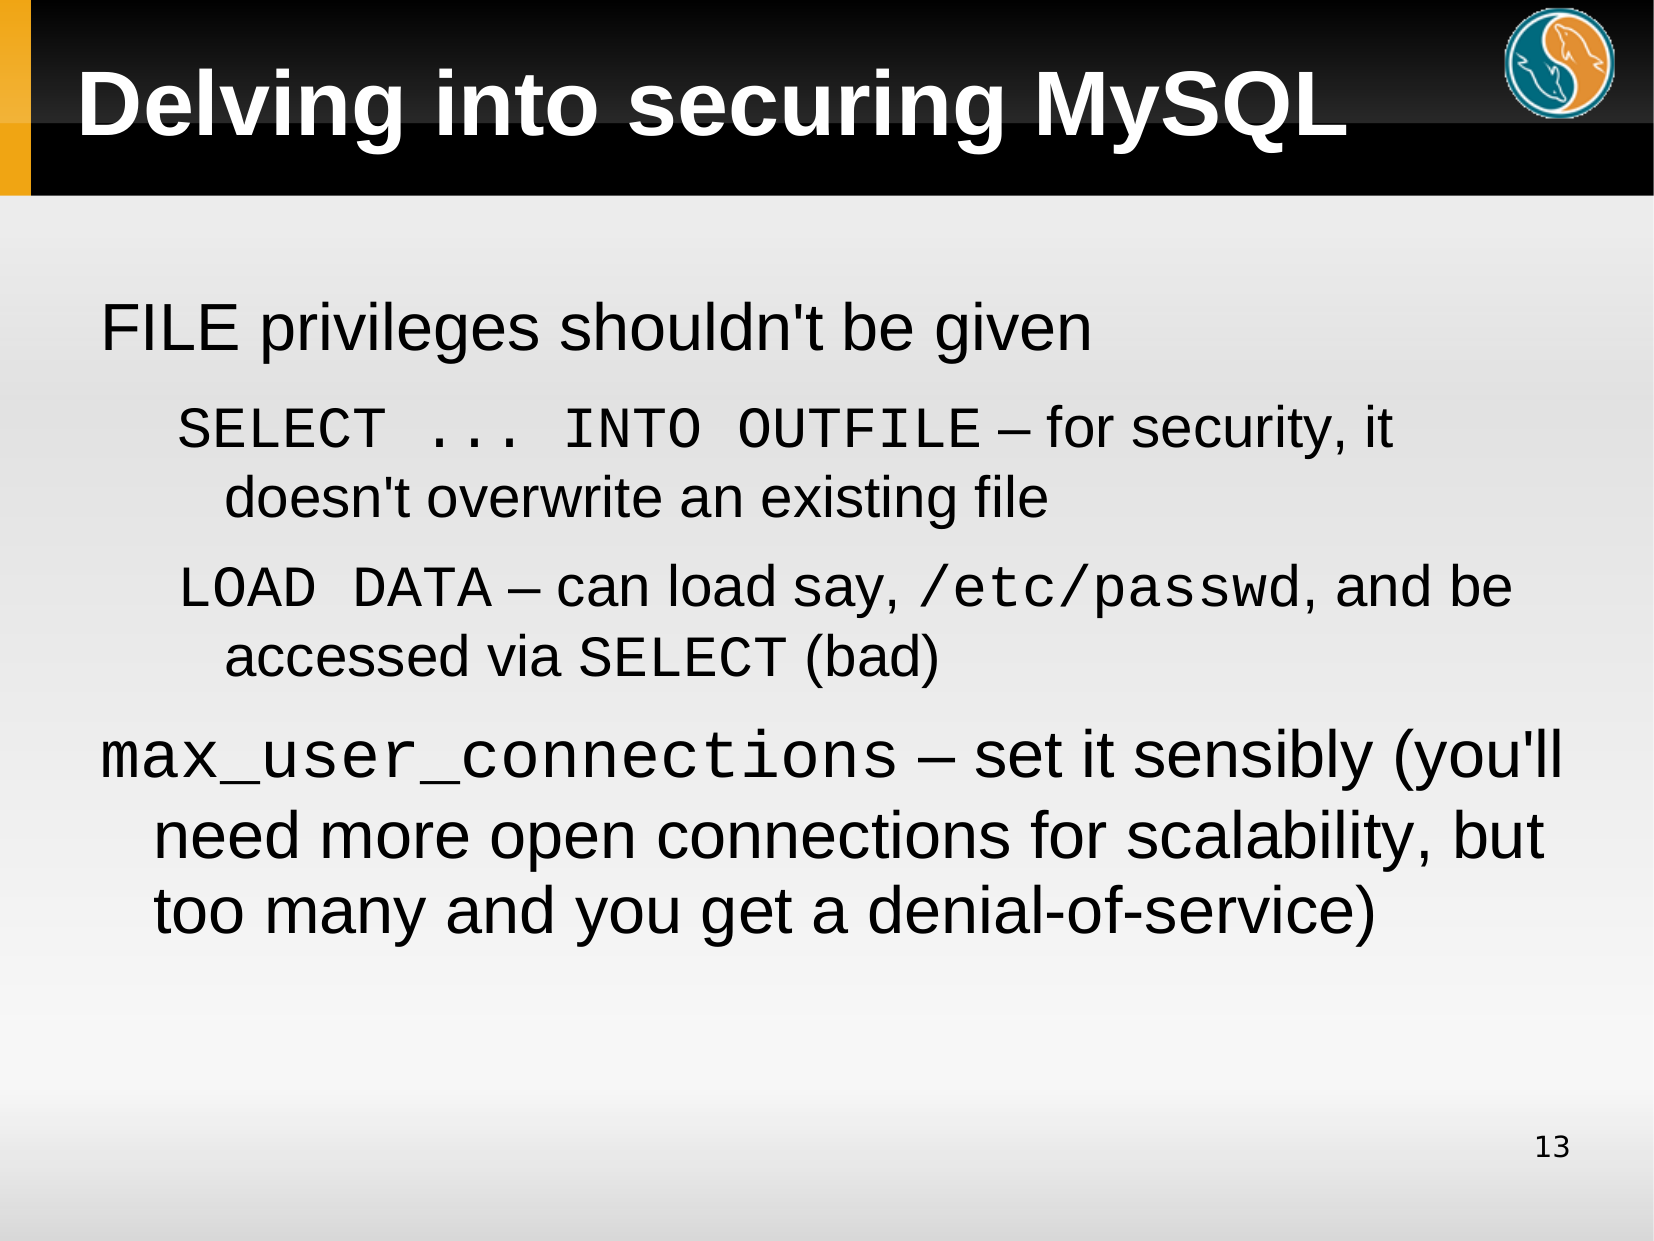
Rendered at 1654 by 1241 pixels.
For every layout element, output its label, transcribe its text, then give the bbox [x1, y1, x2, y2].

list FILE privileges shouldn't be given SELECT ... INTO OUTFILE – for security, it doesn't overwrite an existing file LOAD DATA – can load say, /etc/passwd, and be accessed via SELECT (bad) max_user_connections – set it sensibly (you'll need more open connections for scalability, but too many and you get a denial-of-service) [82, 290, 1571, 1094]
title Delving into securing MySQL [76, 7, 1565, 200]
picture [0, 0, 1654, 1241]
